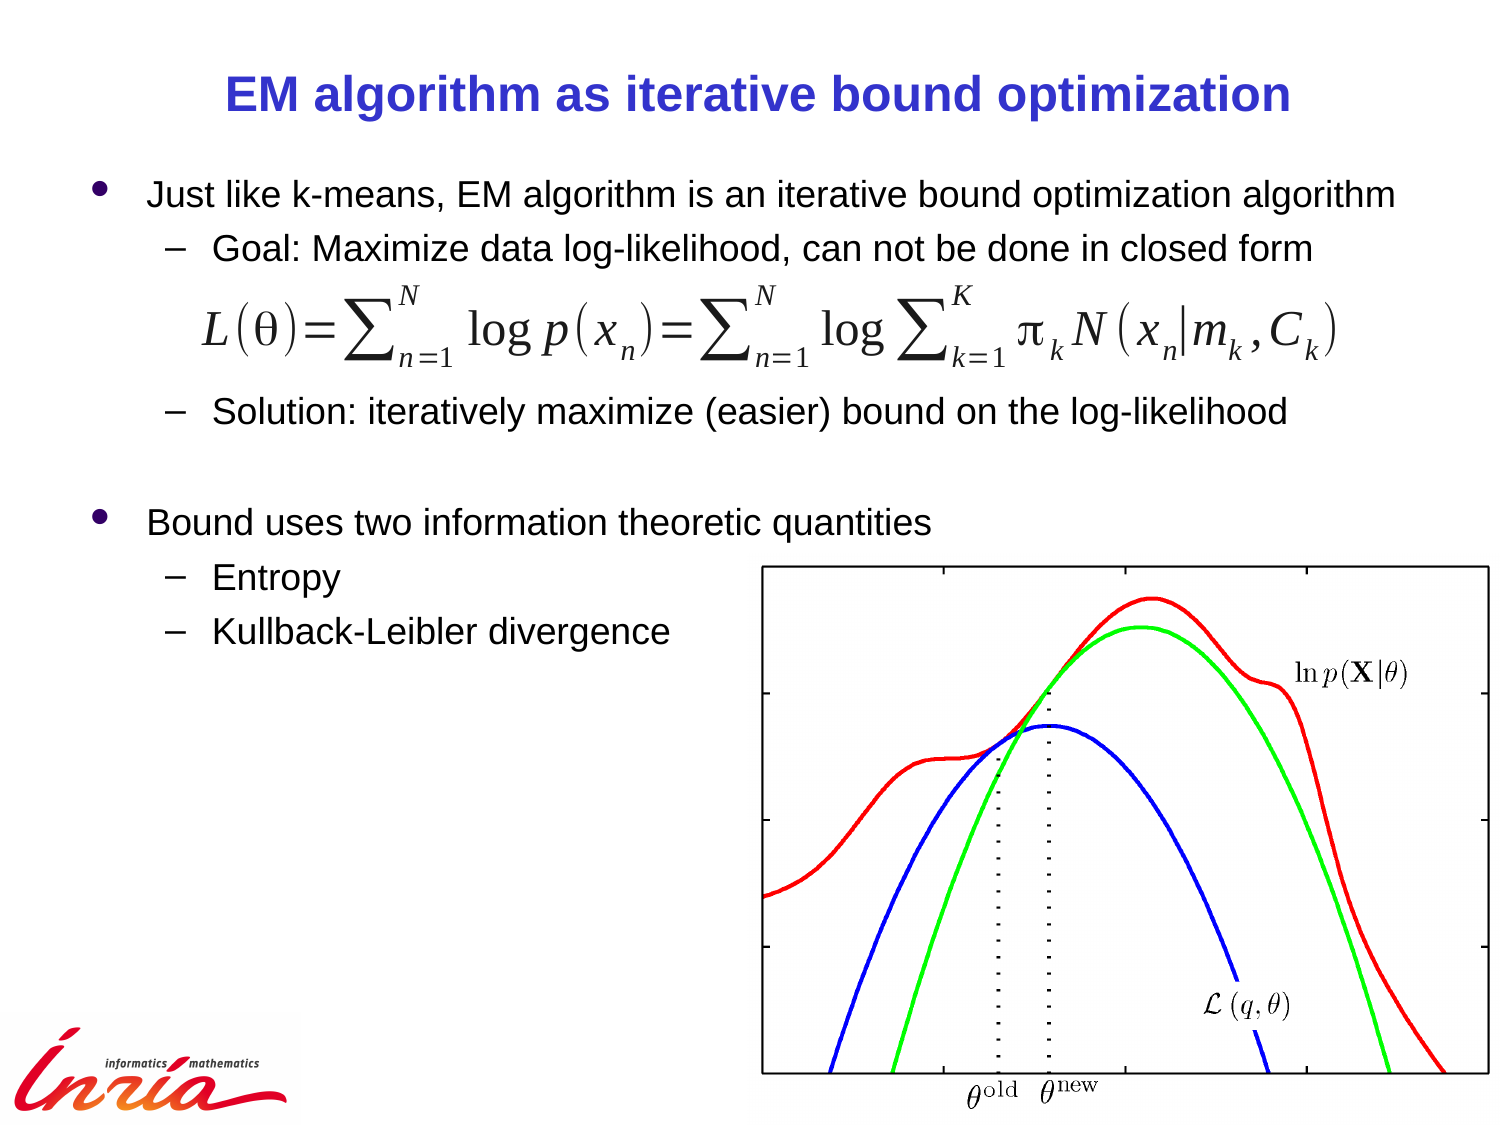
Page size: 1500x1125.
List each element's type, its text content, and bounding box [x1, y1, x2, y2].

title EM algorithm as iterative bound optimization [75, 45, 1426, 138]
chart [690, 532, 809, 592]
picture [0, 1012, 301, 1125]
picture [747, 553, 1500, 1125]
list Just like k-means, EM algorithm is an iterative bound optimization algorithm Goal: Maximize data log-likelihood, can not be done in closed form Solution: iteratively maximize (easier) bound on the log-likelihood Bound uses two information theoretic quantities Entropy Kullback-Leibler divergence [75, 162, 1465, 1101]
chart [187, 280, 1353, 376]
